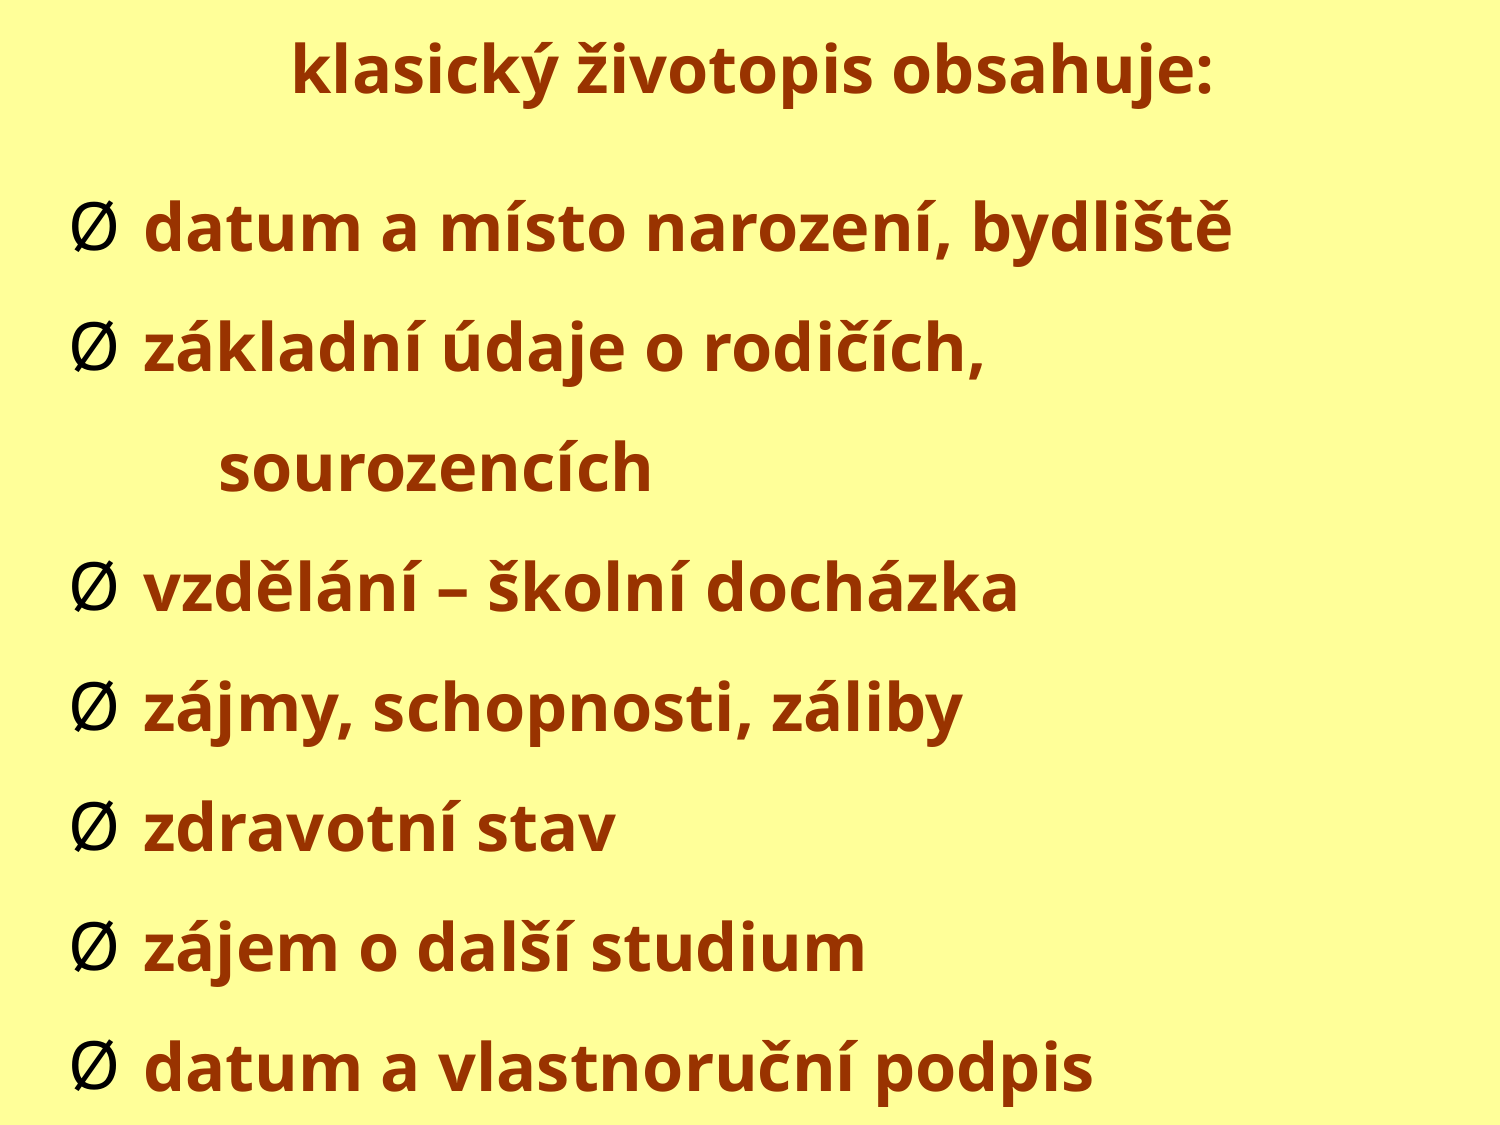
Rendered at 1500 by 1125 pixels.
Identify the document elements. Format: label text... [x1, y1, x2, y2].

text_box klasický životopis obsahuje: [275, 19, 1213, 115]
text_box datum a místo narození, bydliště základní údaje o rodičích, sourozencích vzdělání – školní docházka zájmy, schopnosti, záliby zdravotní stav zájem o další studium datum a vlastnoruční podpis [53, 137, 1436, 1112]
